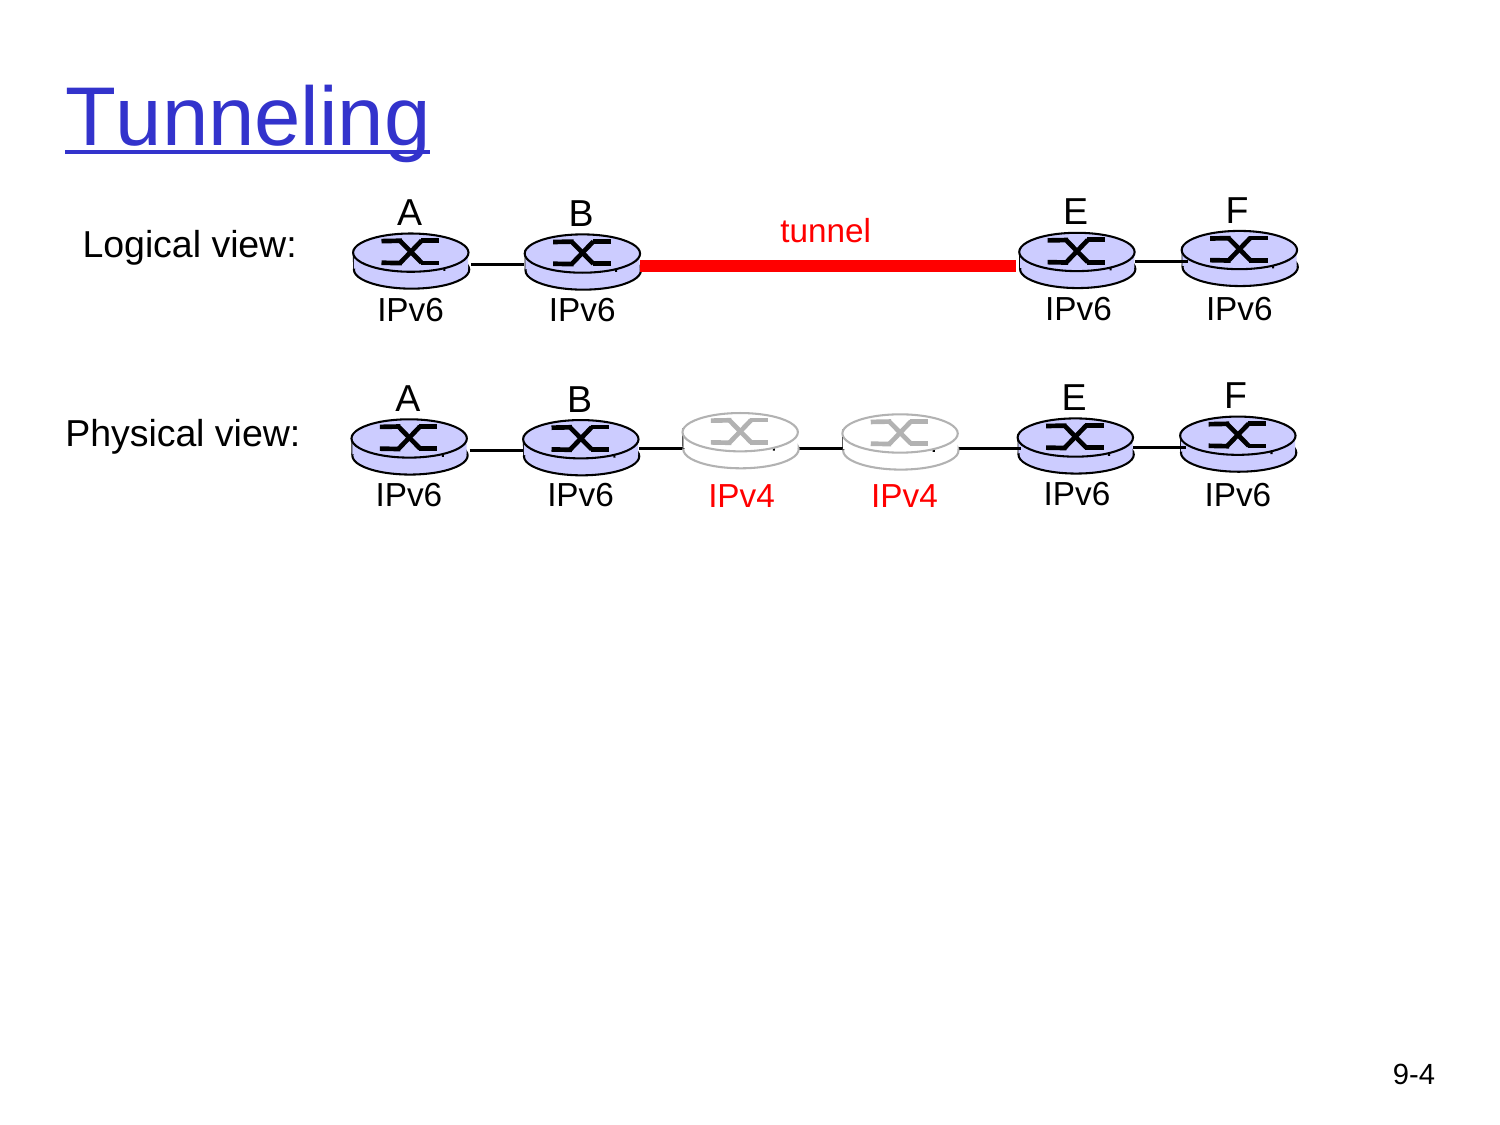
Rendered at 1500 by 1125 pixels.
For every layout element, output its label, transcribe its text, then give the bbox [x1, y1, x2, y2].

text_box A [380, 369, 436, 428]
text_box E [1046, 369, 1102, 427]
text_box B [553, 184, 609, 243]
text_box IPv6 [1189, 468, 1287, 521]
text_box E [1048, 183, 1104, 241]
text_box IPv4 [693, 469, 790, 523]
text_box IPv6 [532, 469, 629, 522]
text_box F [1209, 367, 1263, 425]
text_box [405, 428, 414, 433]
text_box [578, 243, 587, 248]
text_box IPv6 [1028, 467, 1126, 521]
text_box Logical view: [67, 215, 312, 274]
text_box IPv6 [1191, 282, 1288, 336]
text_box [1072, 241, 1082, 246]
text_box [1071, 427, 1080, 432]
title Tunneling [50, 35, 1326, 198]
text_box [523, 422, 640, 469]
text_box [1181, 232, 1298, 282]
text_box [524, 236, 1015, 283]
text_box Physical view: [50, 404, 316, 463]
text_box [842, 414, 959, 470]
text_box [682, 413, 799, 469]
text_box IPv6 [1030, 282, 1127, 335]
text_box IPv4 [856, 470, 953, 523]
text_box IPv6 [360, 469, 458, 522]
text_box F [1210, 181, 1264, 239]
text_box [1017, 420, 1134, 467]
text_box [1019, 235, 1136, 282]
text_box [353, 235, 470, 283]
text_box [351, 421, 468, 469]
text_box [1180, 418, 1297, 468]
text_box IPv6 [362, 283, 459, 336]
text_box [576, 429, 585, 434]
text_box tunnel [765, 204, 887, 258]
text_box [1234, 239, 1245, 245]
text_box B [552, 370, 607, 429]
text_box [1233, 425, 1243, 430]
text_box [406, 242, 416, 247]
text_box IPv6 [534, 283, 631, 337]
text_box A [382, 184, 437, 242]
